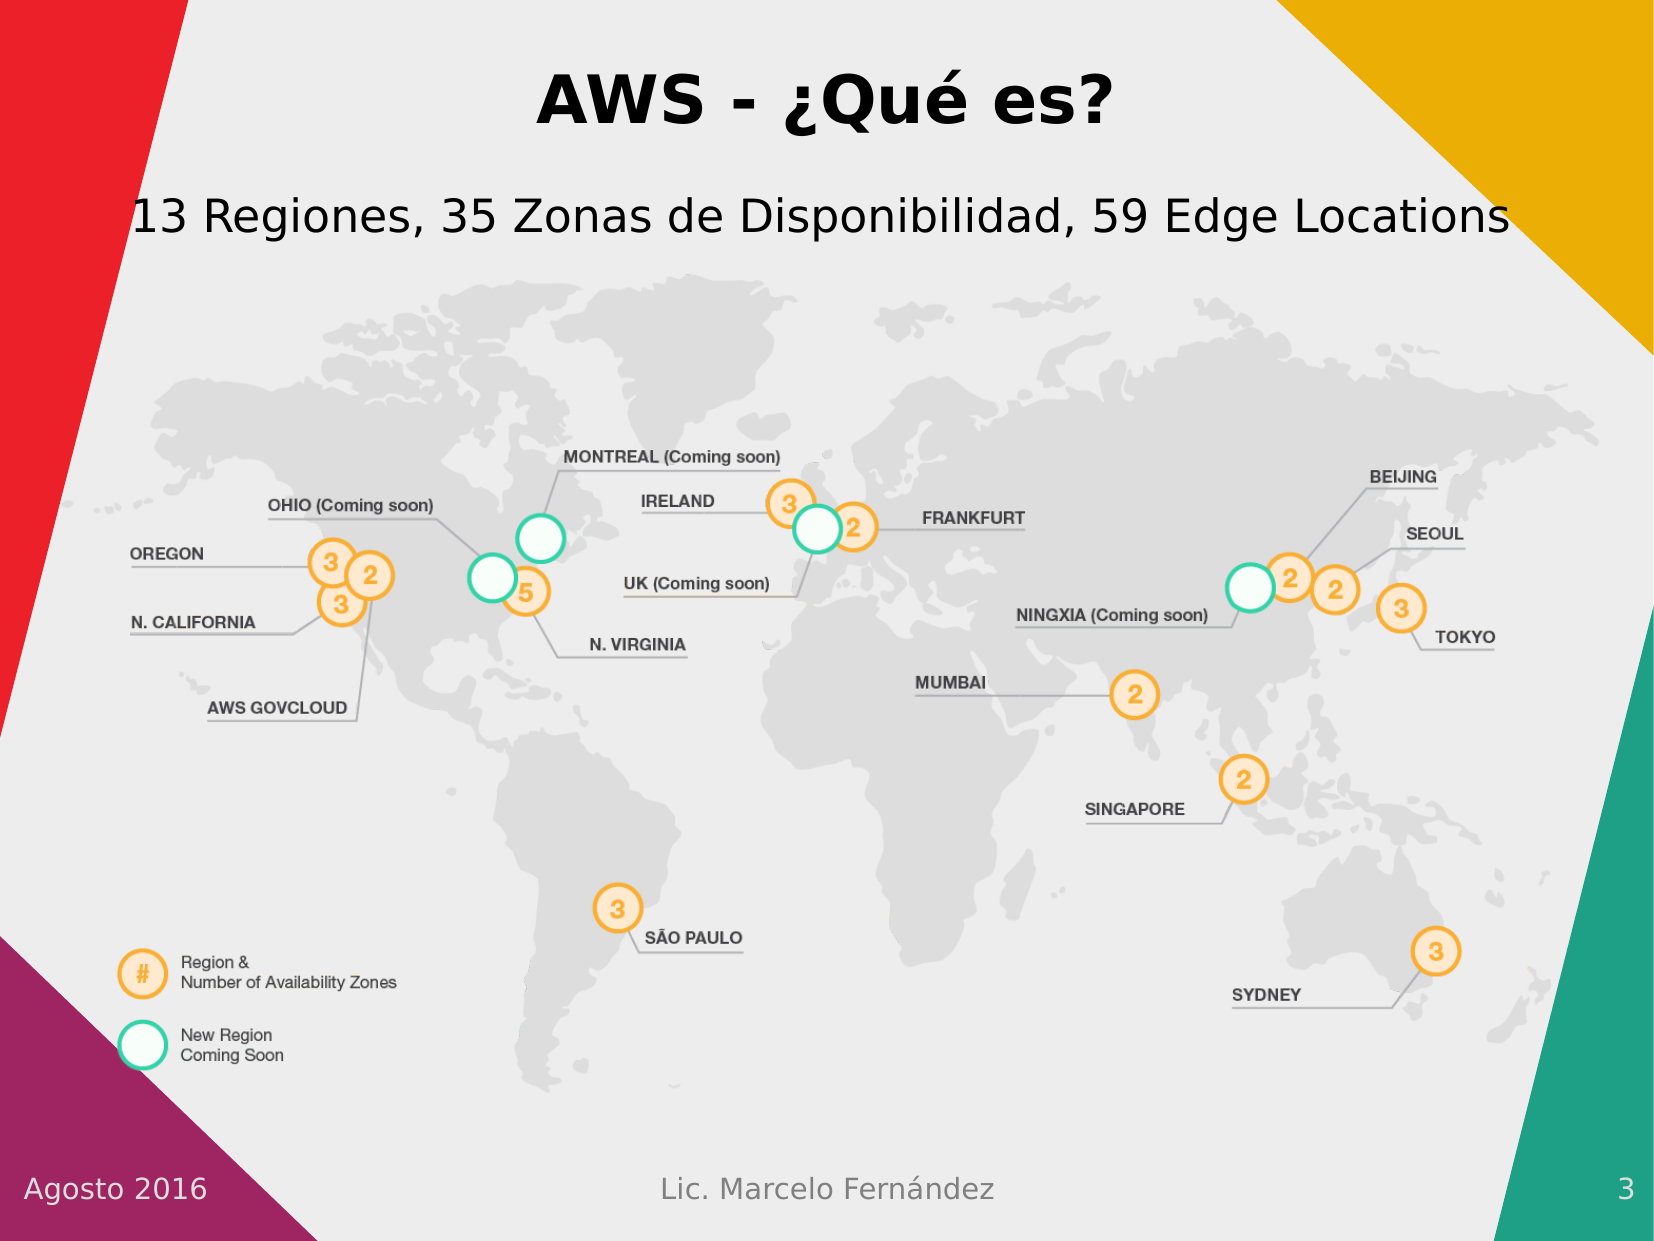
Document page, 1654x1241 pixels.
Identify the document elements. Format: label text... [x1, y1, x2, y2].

list 13 Regiones, 35 Zonas de Disponibilidad, 59 Edge Locations [0, 189, 1577, 921]
picture [47, 238, 1629, 1136]
title AWS - ¿Qué es? [114, 2, 1539, 189]
